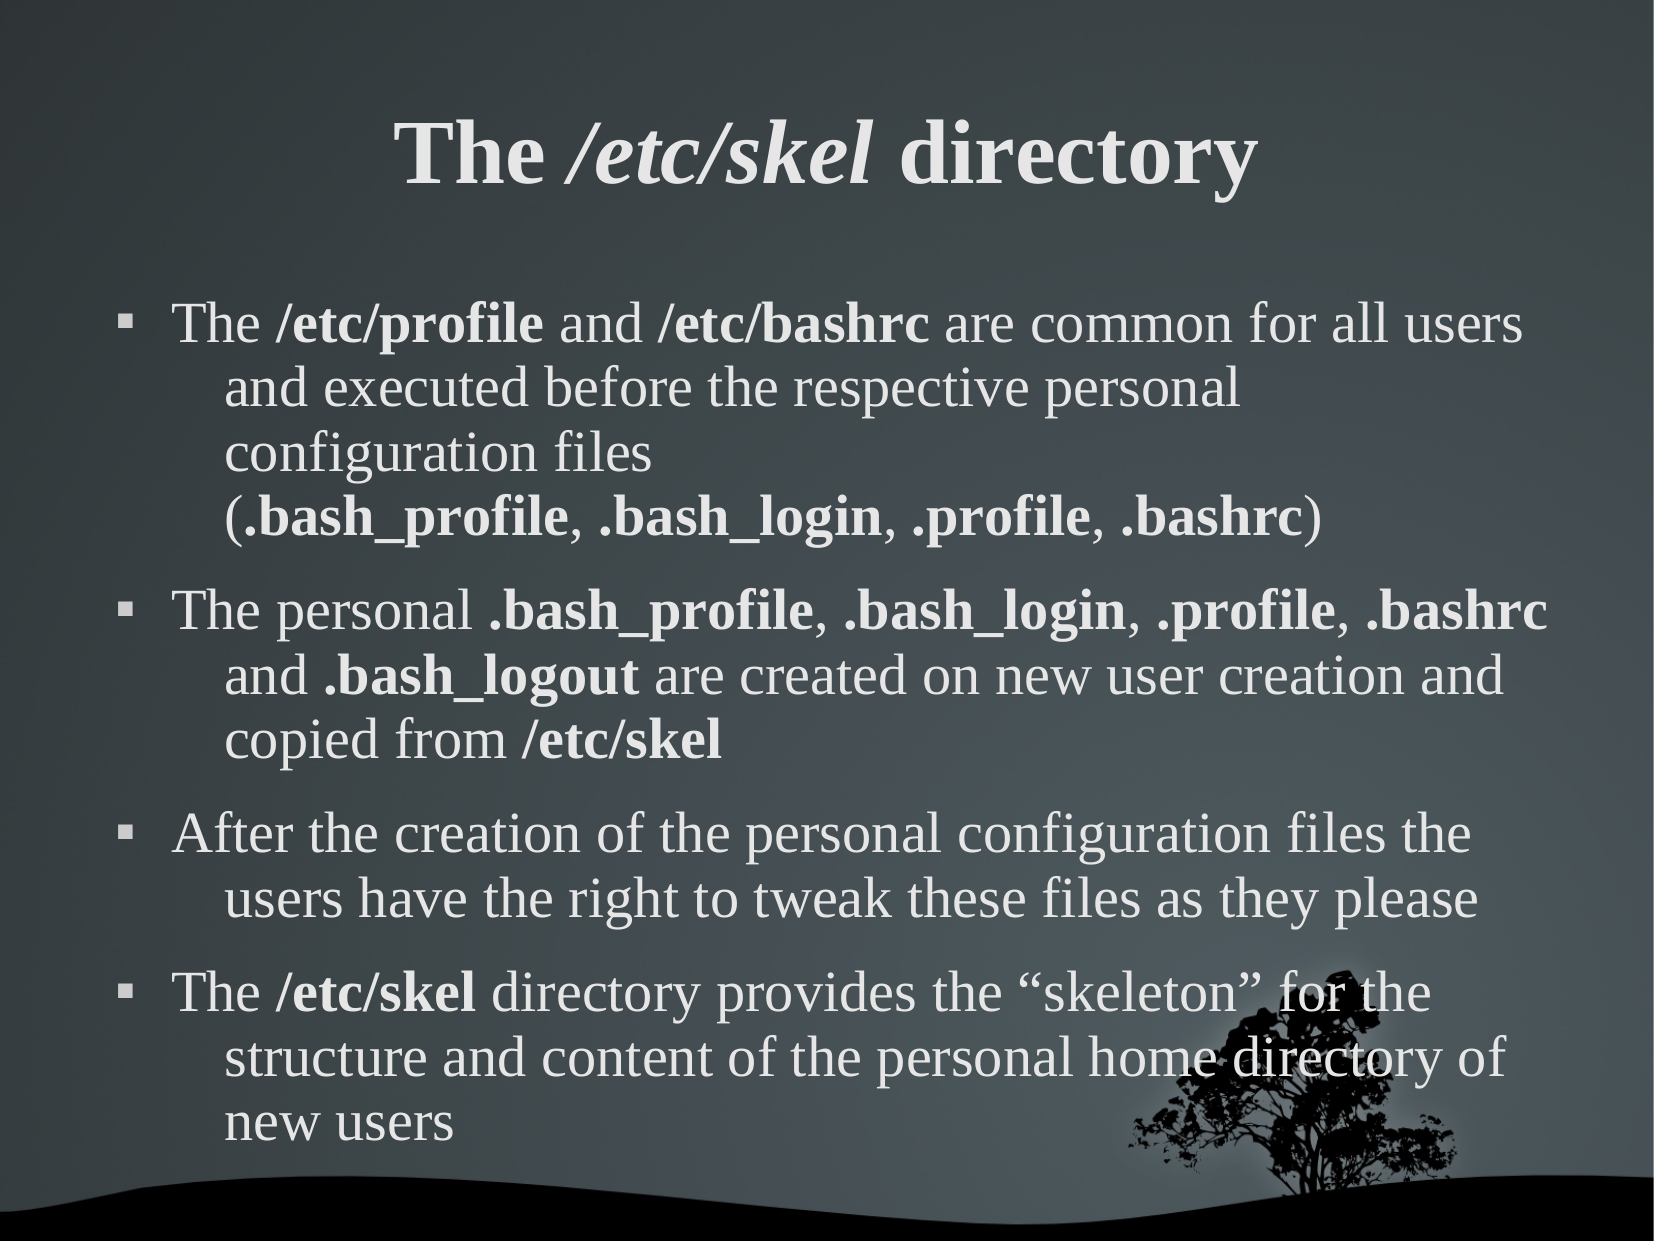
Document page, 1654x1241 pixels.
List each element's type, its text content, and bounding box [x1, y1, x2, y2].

title The /etc/skel directory [82, 49, 1571, 257]
picture [0, 0, 1654, 1241]
list The /etc/profile and /etc/bashrc are common for all users and executed before the respective personal configuration files (.bash_profile, .bash_login, .profile, .bashrc) The personal .bash_profile, .bash_login, .profile, .bashrc and .bash_logout are created on new user creation and copied from /etc/skel After the creation of the personal configuration files the users have the right to tweak these files as they please The /etc/skel directory provides the “skeleton” for the structure and content of the personal home directory of new users [82, 290, 1571, 1154]
